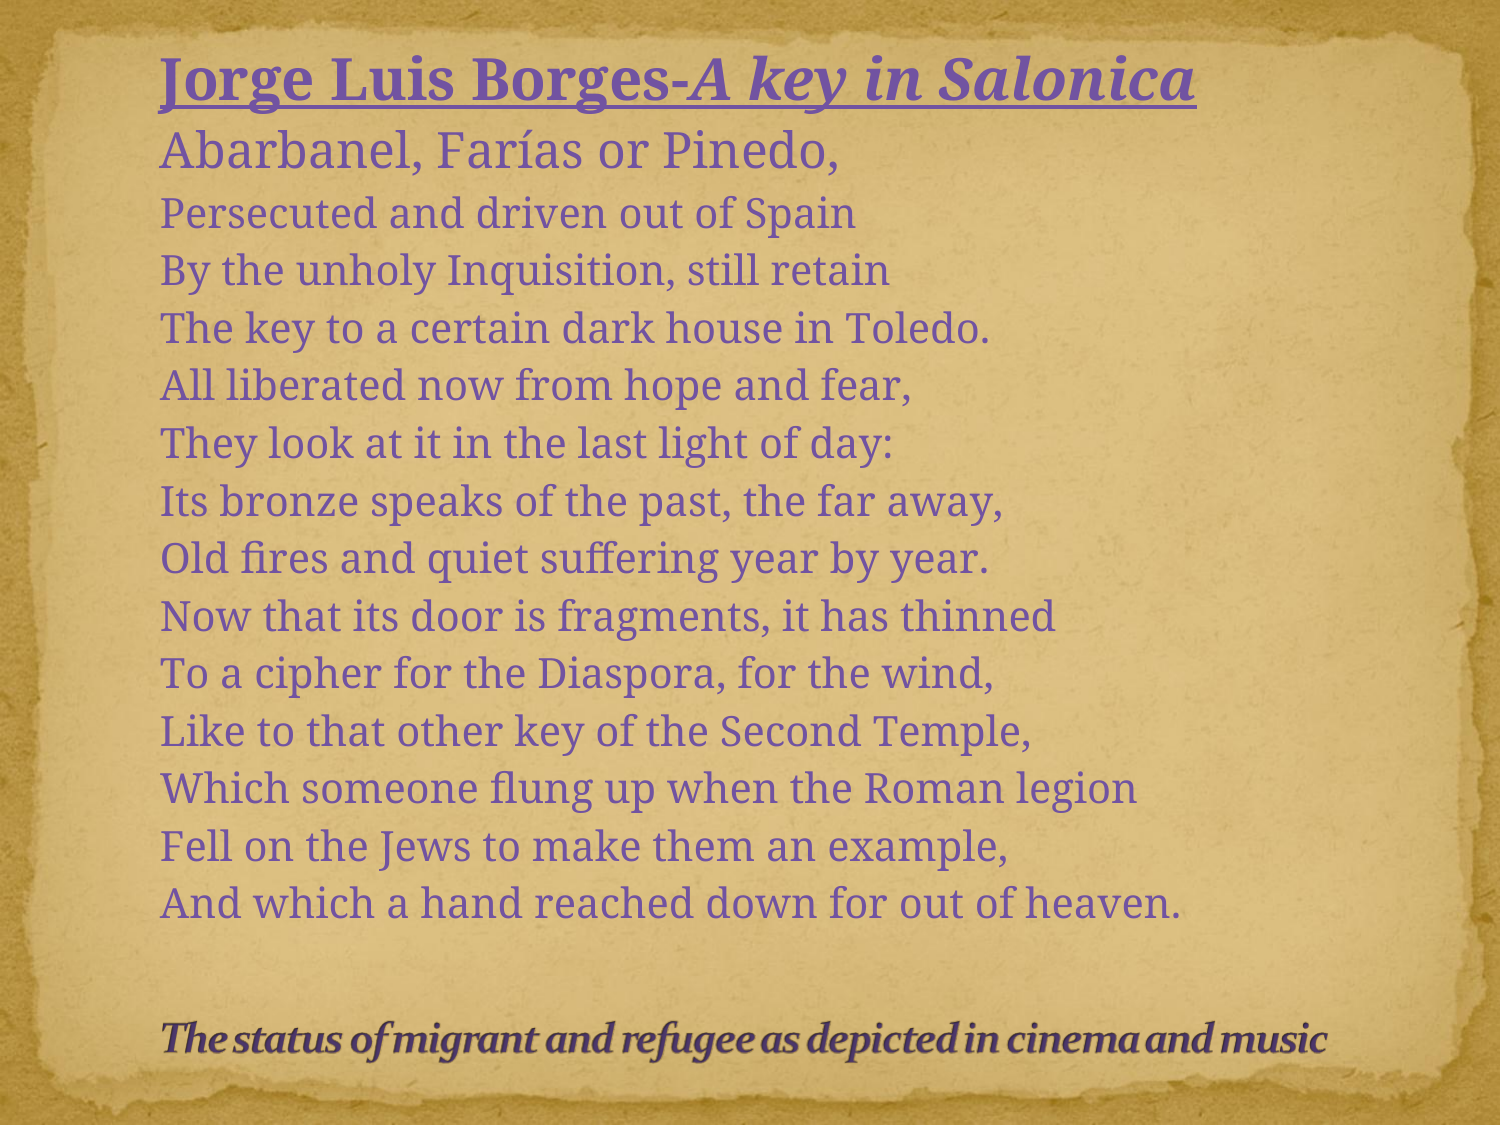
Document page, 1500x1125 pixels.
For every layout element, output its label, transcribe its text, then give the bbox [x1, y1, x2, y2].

list Jorge Luis Borges-A key in Salonica Abarbanel, Farías or Pinedo, Persecuted and driven out of Spain By the unholy Inquisition, still retain The key to a certain dark house in Toledo. All liberated now from hope and fear, They look at it in the last light of day: Its bronze speaks of the past, the far away, Old fires and quiet suffering year by year. Now that its door is fragments, it has thinned To a cipher for the Diaspora, for the wind, Like to that other key of the Second Temple, Which someone flung up when the Roman legion Fell on the Jews to make them an example, And which a hand reached down for out of heaven. [100, 42, 1424, 1000]
picture [133, 986, 1366, 1072]
